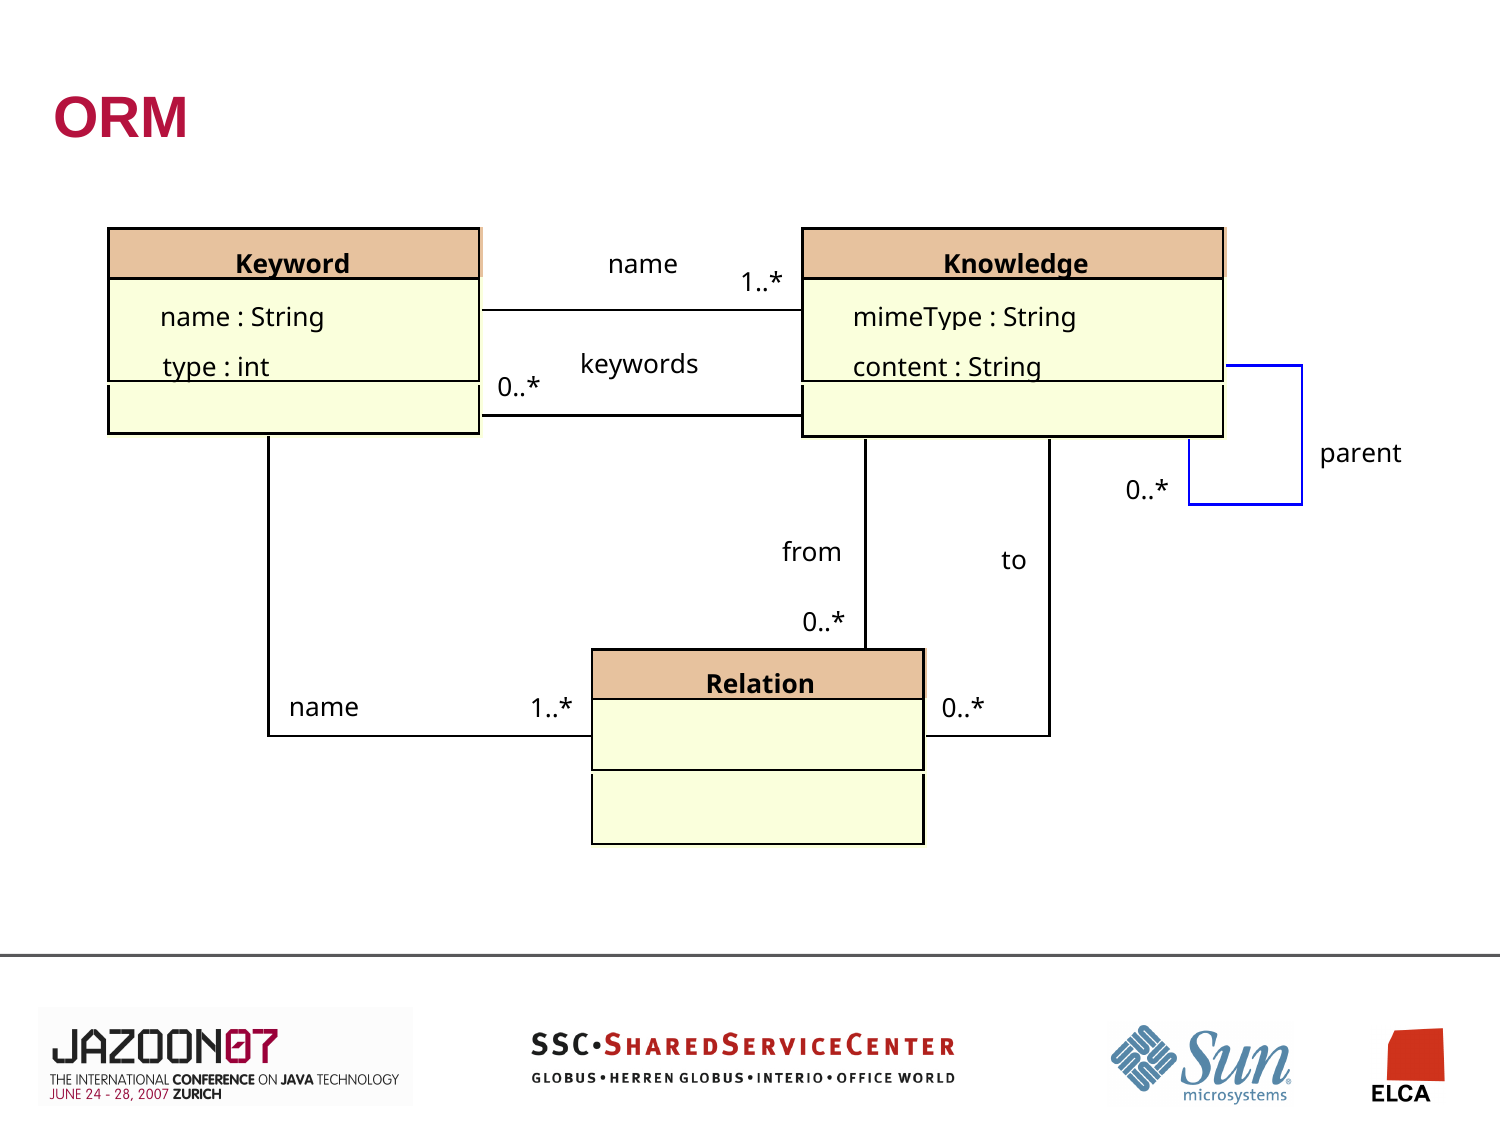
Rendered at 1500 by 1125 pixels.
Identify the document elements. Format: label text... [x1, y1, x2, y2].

text_box name [610, 245, 676, 278]
text_box Relation [706, 666, 815, 698]
text_box type : int [163, 348, 269, 381]
text_box 0..* [941, 689, 987, 722]
text_box [108, 228, 482, 437]
text_box name [291, 688, 357, 721]
text_box 0..* [497, 368, 542, 401]
text_box from [785, 533, 840, 566]
text_box [804, 230, 1222, 277]
text_box mimeType : String [857, 298, 1073, 331]
text_box [110, 280, 478, 380]
picture [1107, 1021, 1294, 1107]
picture [1370, 1025, 1446, 1105]
text_box parent [1323, 434, 1399, 467]
text_box 0..* [802, 602, 847, 635]
text_box [110, 230, 478, 277]
text_box Knowledge [943, 245, 1089, 277]
text_box [592, 649, 927, 847]
text_box [593, 651, 922, 698]
text_box 1..* [740, 263, 785, 296]
text_box [804, 280, 1222, 380]
picture [531, 1032, 955, 1083]
text_box Keyword [235, 245, 351, 277]
text_box name : String [163, 298, 322, 331]
text_box [593, 700, 922, 769]
text_box [802, 228, 1226, 439]
text_box keywords [584, 345, 695, 378]
text_box content : String [857, 348, 1039, 381]
text_box 0..* [1125, 471, 1171, 504]
text_box to [1002, 541, 1026, 574]
text_box 1..* [529, 689, 575, 722]
title ORM [53, 59, 1447, 185]
picture [38, 1007, 413, 1106]
